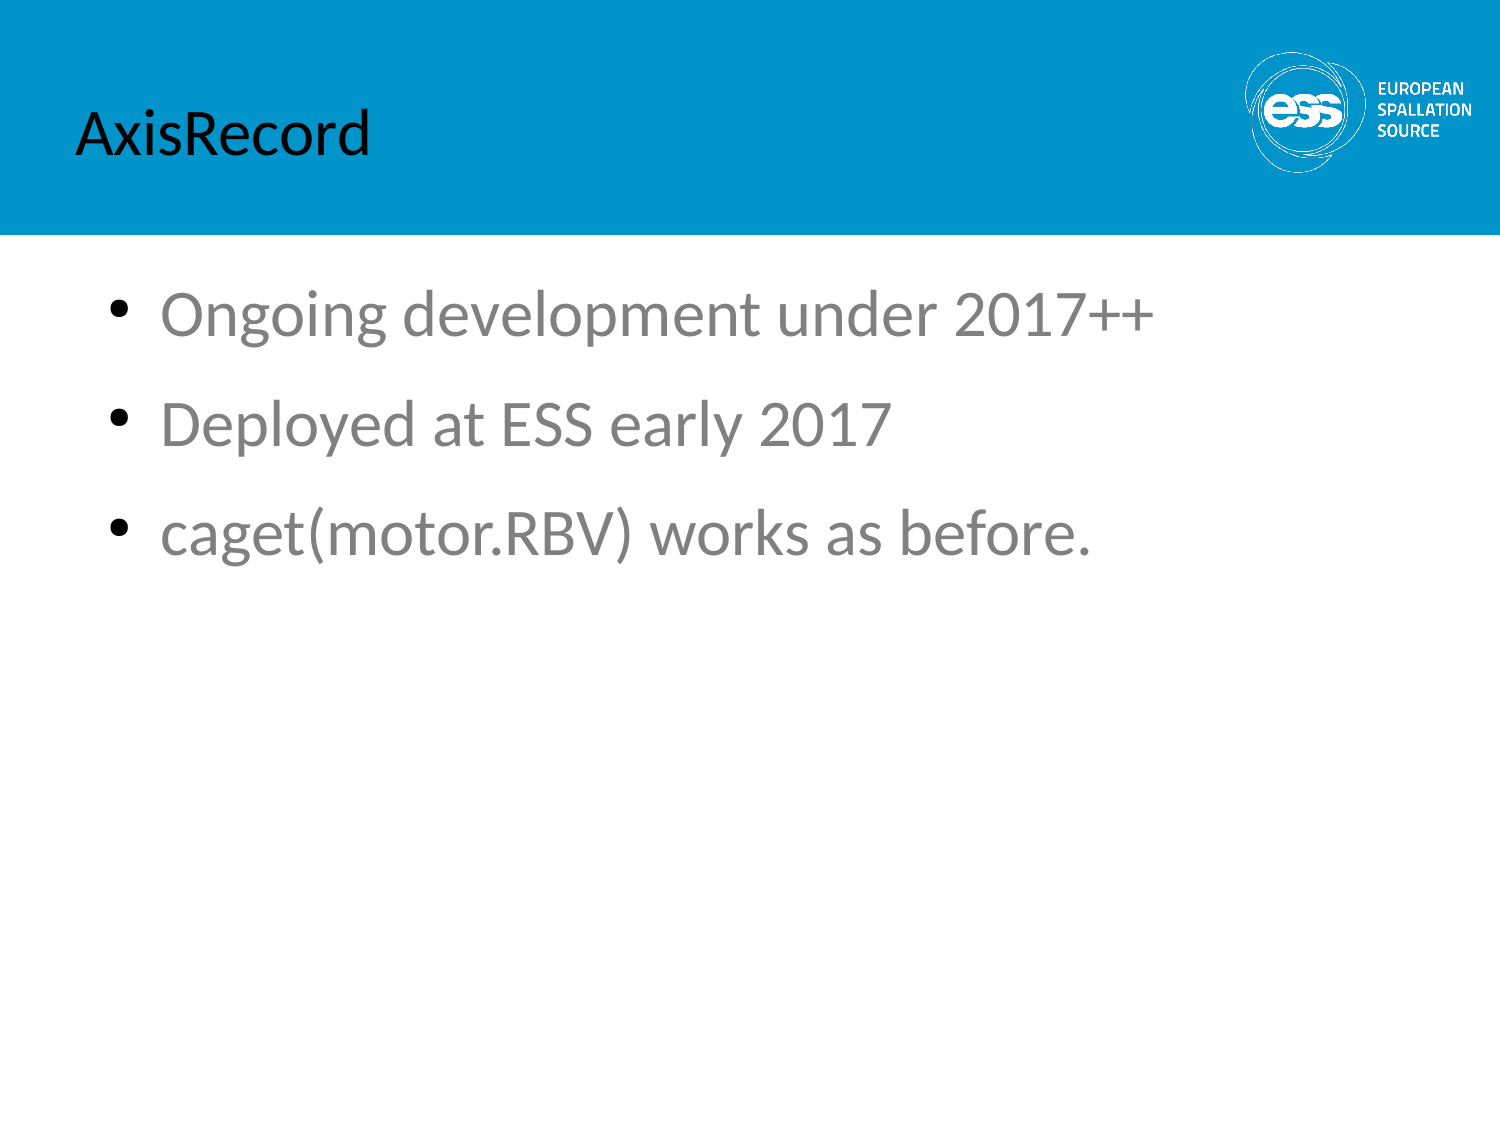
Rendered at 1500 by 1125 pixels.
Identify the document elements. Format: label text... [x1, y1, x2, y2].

picture [1409, 104, 1415, 115]
picture [1454, 83, 1458, 94]
picture [1443, 86, 1450, 93]
picture [1432, 125, 1438, 136]
picture [1398, 109, 1406, 115]
title AxisRecord [75, 45, 1247, 233]
picture [1422, 125, 1428, 134]
picture [1418, 104, 1423, 115]
picture [1389, 104, 1393, 115]
picture [1264, 94, 1342, 127]
picture [1423, 83, 1430, 94]
picture [1379, 83, 1385, 94]
picture [1436, 104, 1444, 115]
list Ongoing development under 2017++ Deployed at ESS early 2017 caget(motor.RBV) works as before. [75, 262, 1426, 1005]
picture [1400, 83, 1407, 94]
